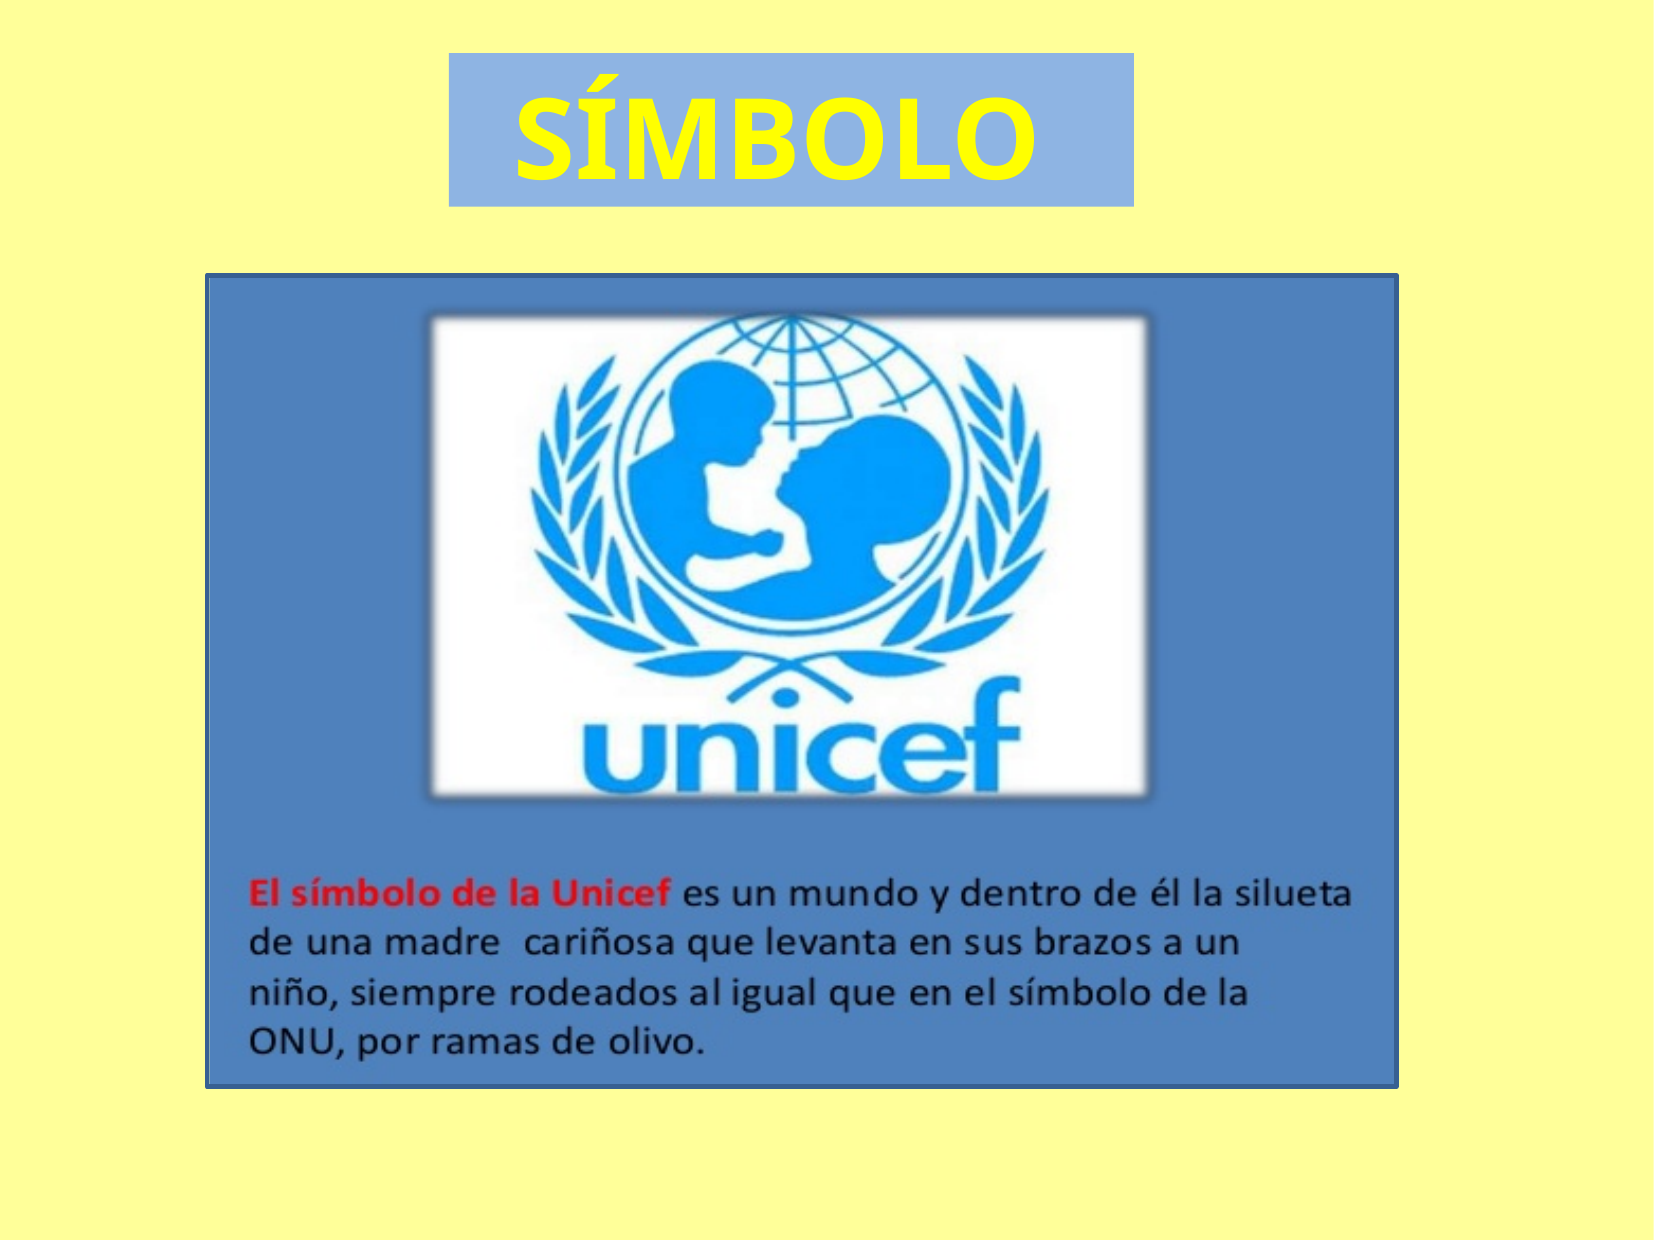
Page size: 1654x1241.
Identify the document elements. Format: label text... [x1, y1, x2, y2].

picture [209, 277, 1394, 1085]
text_box SÍMBOLO [448, 53, 1134, 207]
